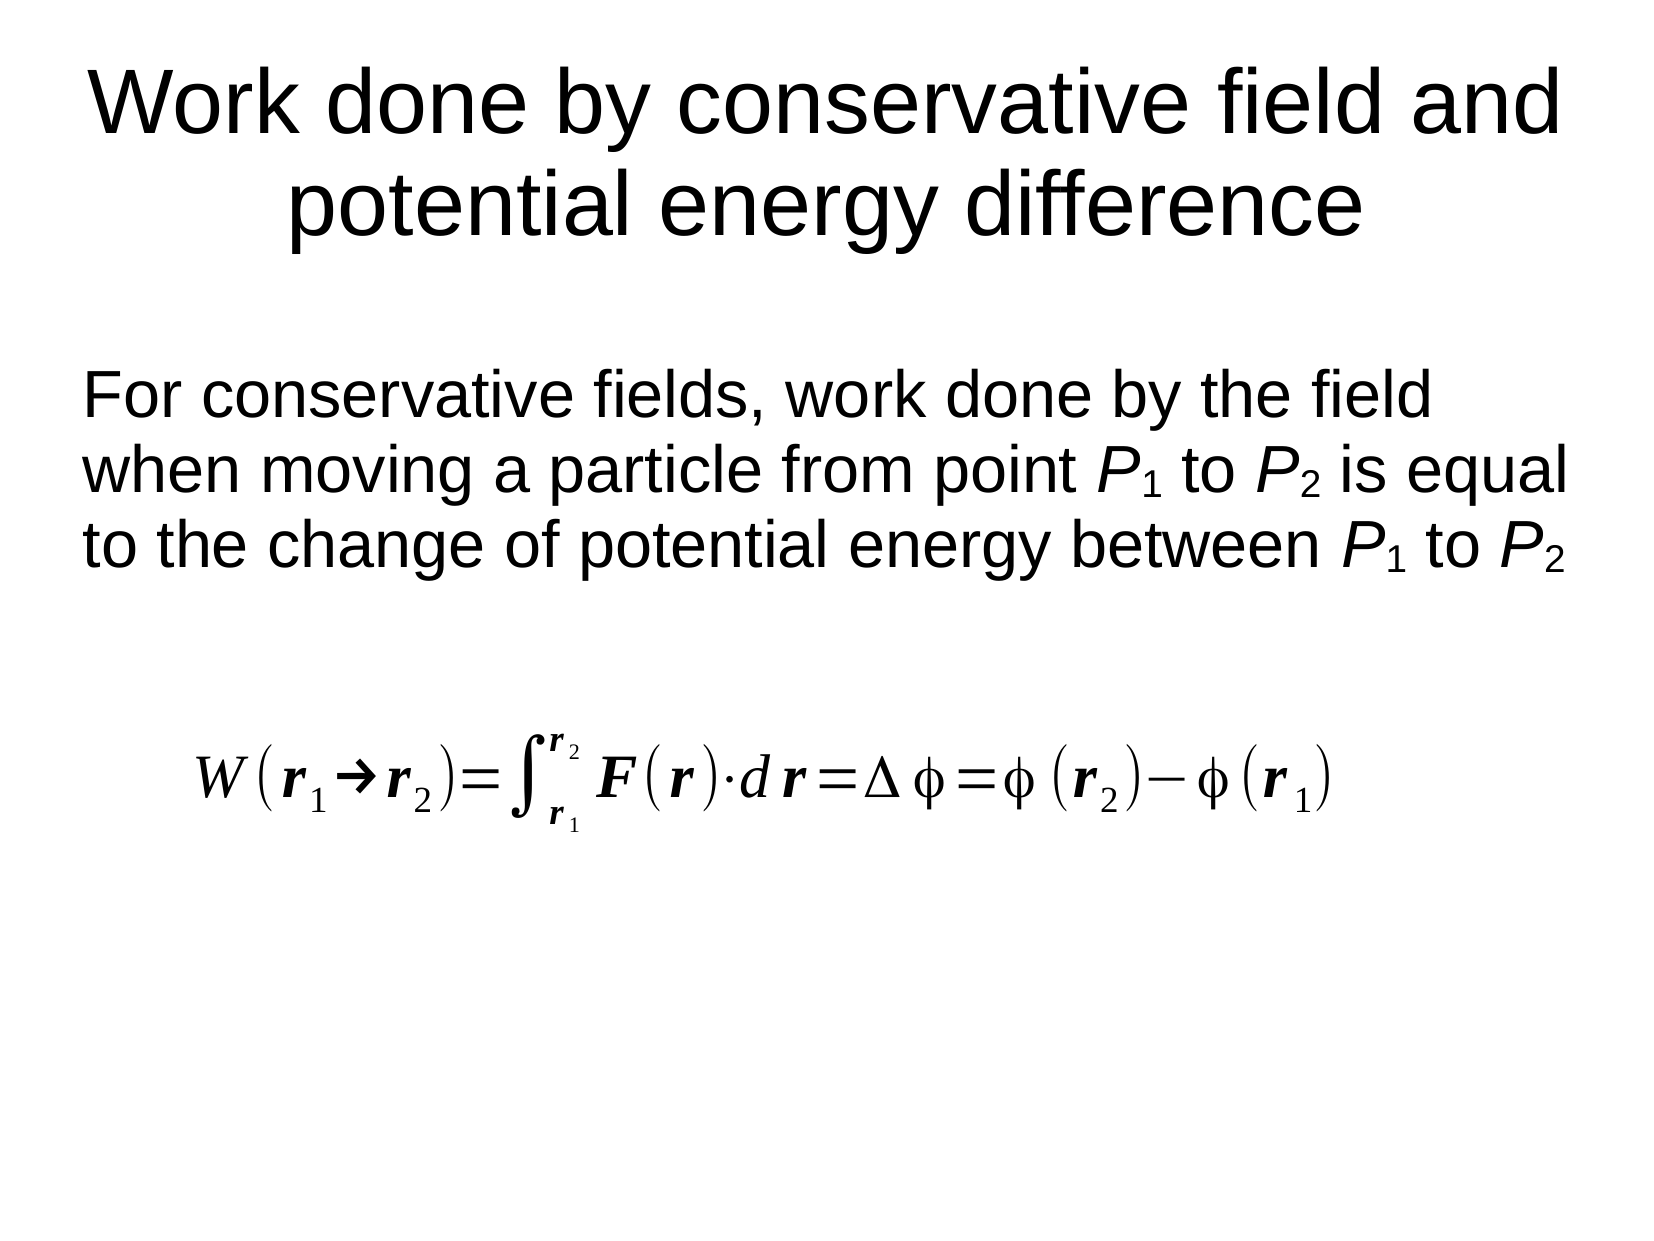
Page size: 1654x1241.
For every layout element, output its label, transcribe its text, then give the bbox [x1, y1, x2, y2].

title Work done by conservative field and potential energy difference [82, 49, 1571, 257]
chart [177, 716, 1351, 839]
subtitle For conservative fields, work done by the field when moving a particle from point P1 to P2 is equal to the change of potential energy between P1 to P2 [82, 260, 1583, 604]
